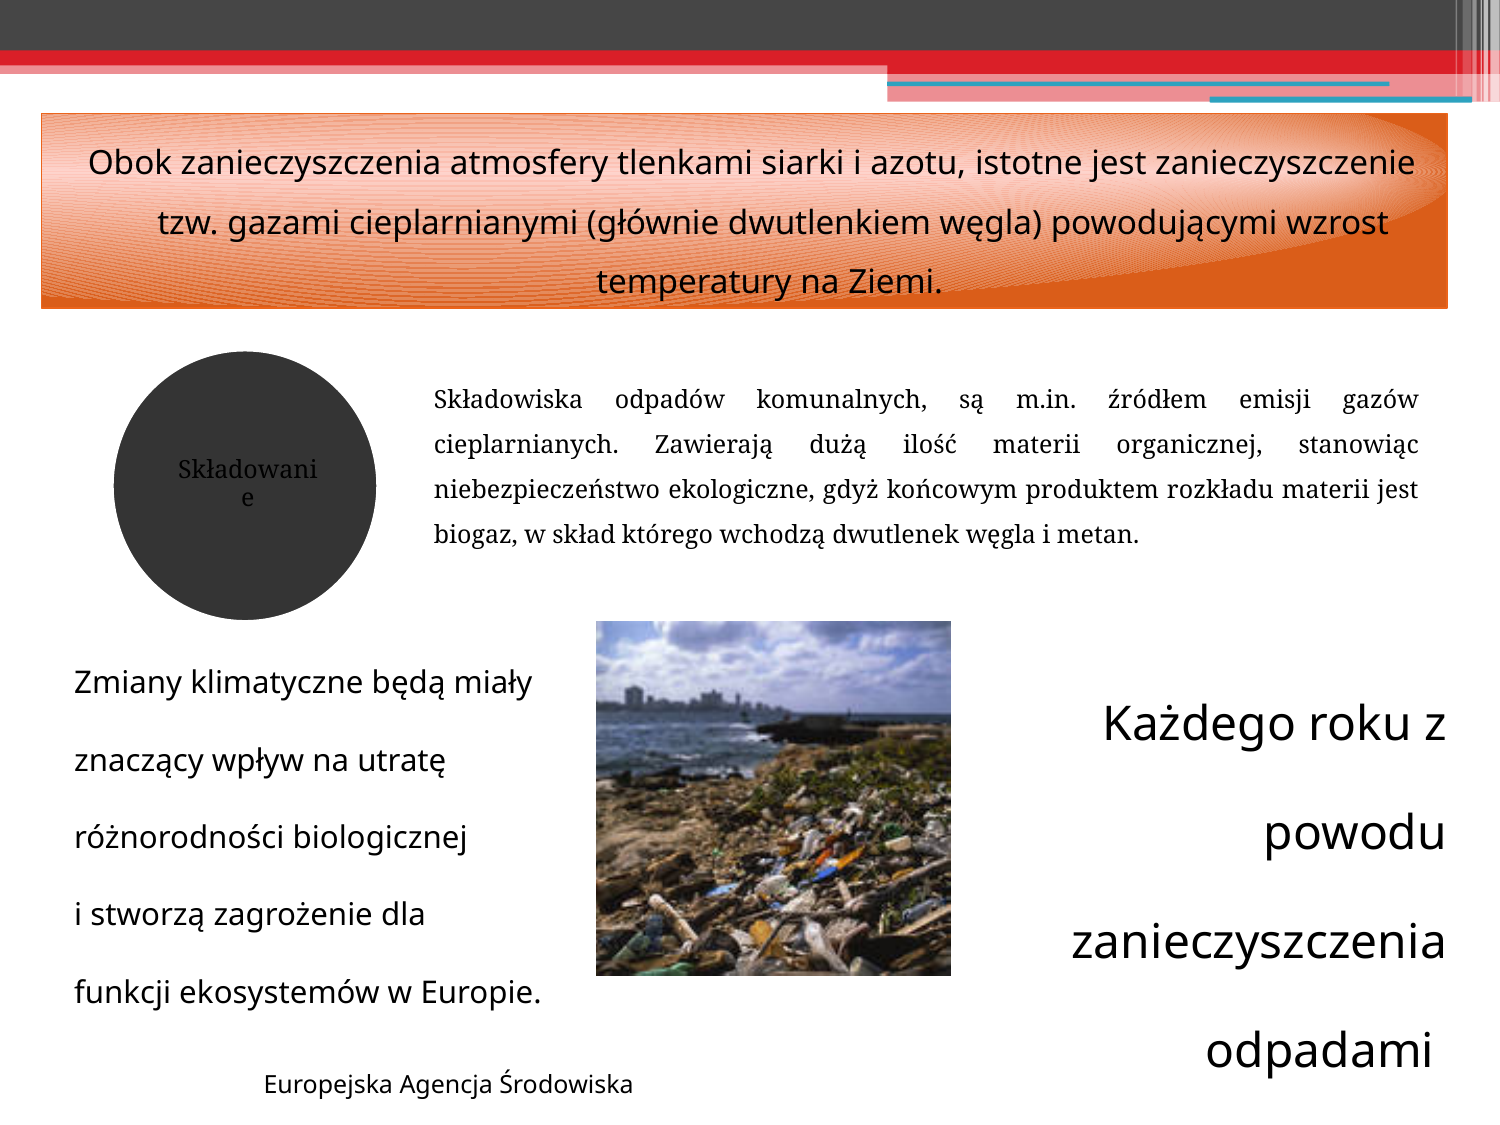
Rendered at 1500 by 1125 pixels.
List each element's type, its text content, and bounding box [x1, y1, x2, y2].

text_box [112, 349, 378, 622]
picture [596, 621, 951, 976]
text_box Składowiska odpadów komunalnych, są m.in. źródłem emisji gazów cieplarnianych. Zawierają dużą ilość materii organicznej, stanowiąc niebezpieczeństwo ekologiczne, gdyż końcowym produktem rozkładu materii jest biogaz, w skład którego wchodzą dwutlenek węgla i metan. [419, 361, 1435, 557]
text_box Obok zanieczyszczenia atmosfery tlenkami siarki i azotu, istotne jest zanieczyszczenie tzw. gazami cieplarnianymi (głównie dwutlenkiem węgla) powodującymi wzrost temperatury na Ziemi. [41, 113, 1447, 309]
list Każdego roku z powodu zanieczyszczenia odpadami z tworzywa sztucznego i innymi ginie ponad milion ptaków oraz 100 000 ssaków i żółwi morskich. KOMUNIKAT KE Plan działania na rzecz zasobooszczędnej Europy KOM(2011) 571 Bruksela, dnia 20.9.2011 [891, 633, 1463, 1059]
text_box Składowanie [171, 397, 325, 572]
text_box Zmiany klimatyczne będą miały znaczący wpływ na utratę różnorodności biologicznej i stworzą zagrożenie dla funkcji ekosystemów w Europie. Europejska Agencja Środowiska [41, 621, 656, 1109]
